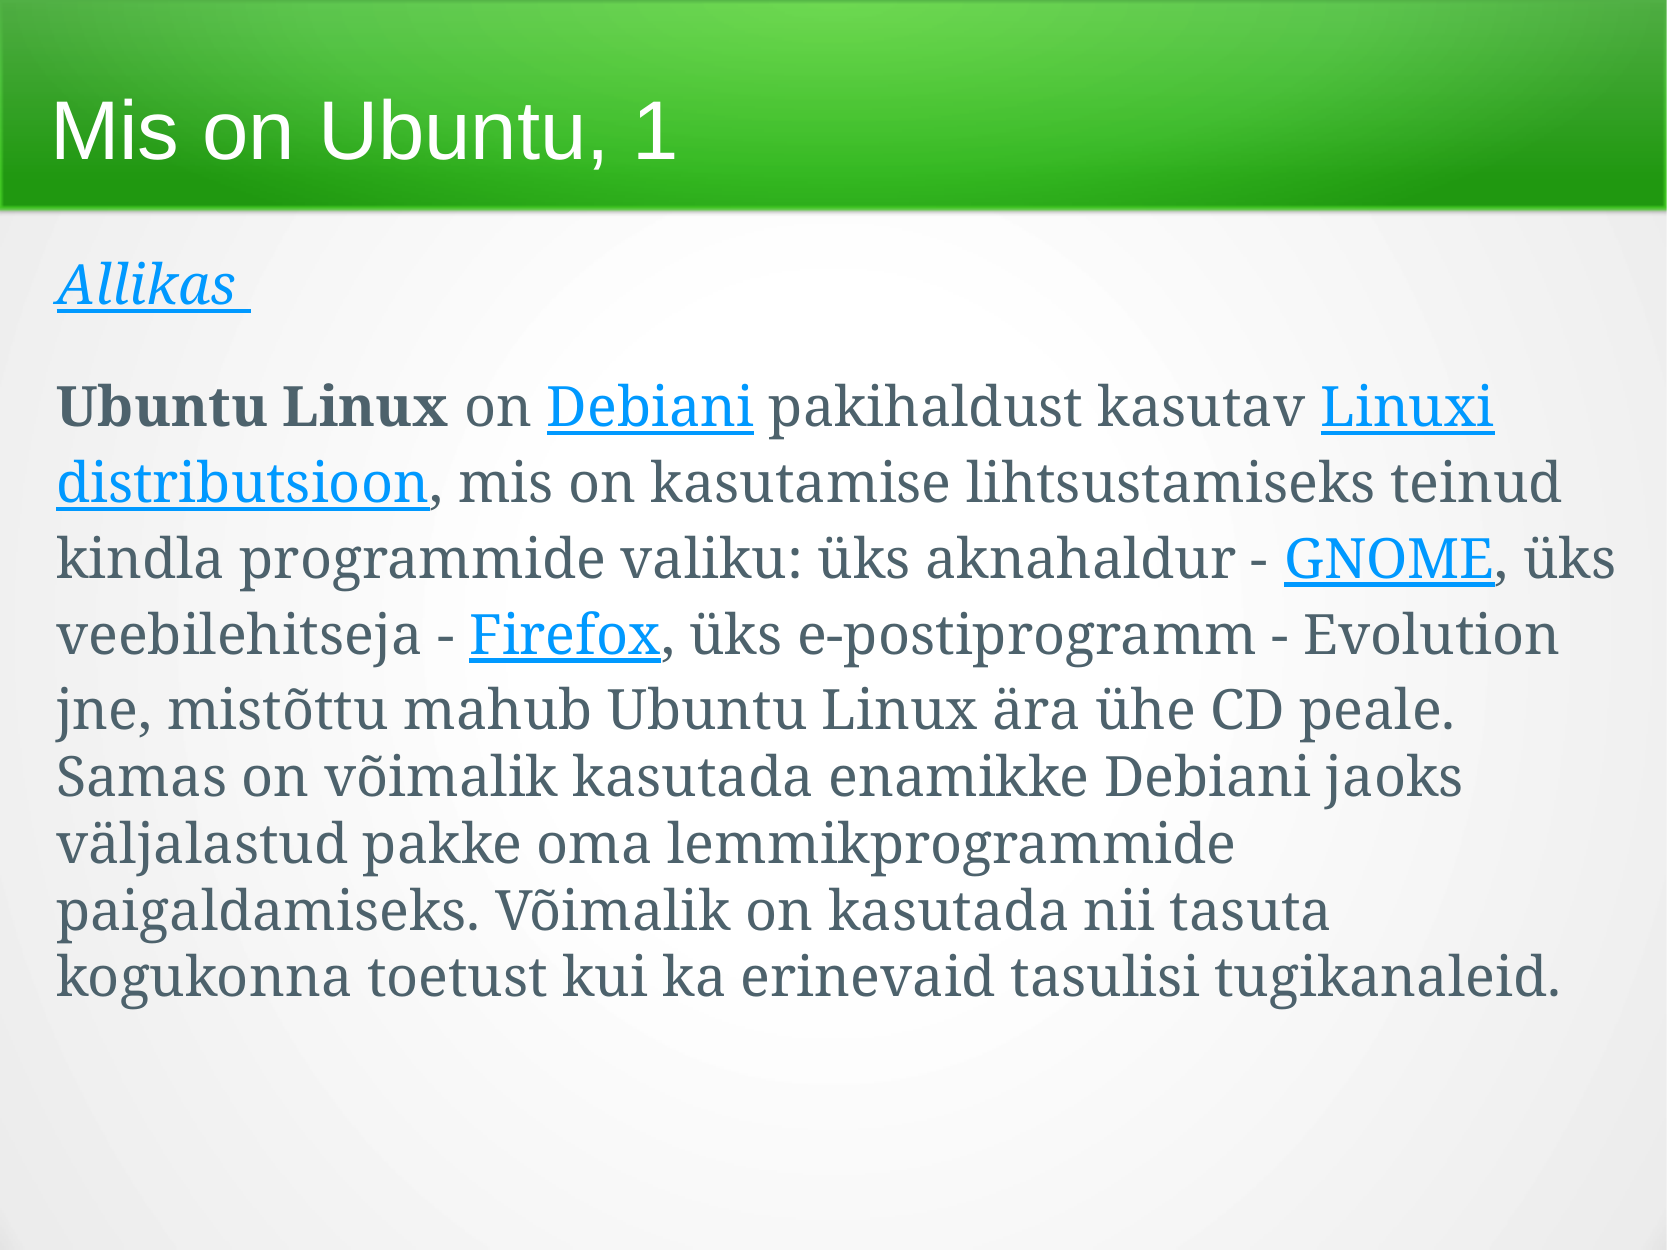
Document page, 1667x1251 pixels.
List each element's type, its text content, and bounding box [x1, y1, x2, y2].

picture [0, 0, 1667, 1250]
list Ubuntu Linux on Debiani pakihaldust kasutav Linuxi distributsioon, mis on kasutamise lihtsustamiseks teinud kindla programmide valiku: üks aknahaldur - GNOME, üks veebilehitseja - Firefox, üks e-postiprogramm - Evolution jne, mistõttu mahub Ubuntu Linux ära ühe CD peale. Samas on võimalik kasutada enamikke Debiani jaoks väljalastud pakke oma lemmikprogrammide paigaldamiseks. Võimalik on kasutada nii tasuta kogukonna toetust kui ka erinevaid tasulisi tugikanaleid. [50, 364, 1630, 1069]
text_box Allikas [50, 242, 293, 322]
title Mis on Ubuntu, 1 [50, 84, 1630, 178]
